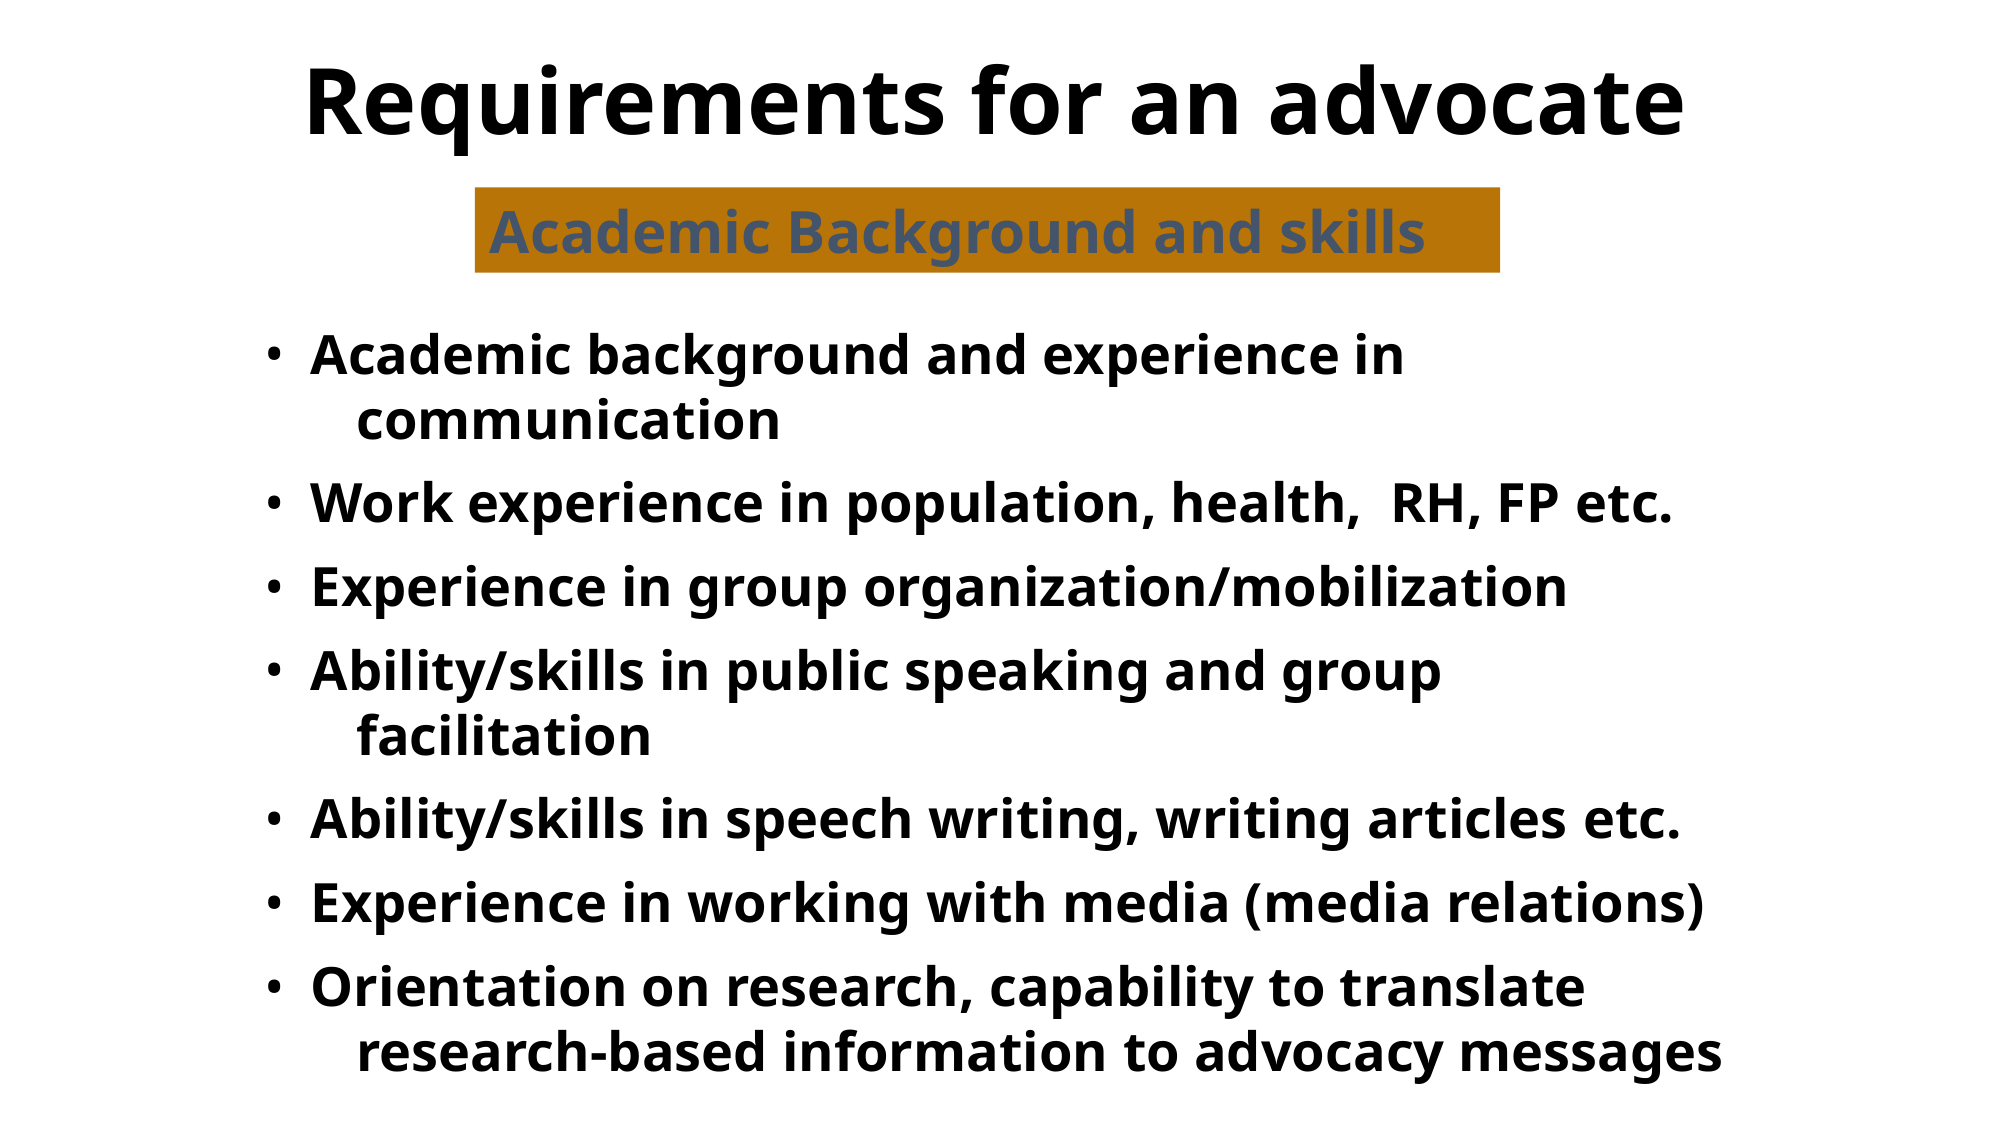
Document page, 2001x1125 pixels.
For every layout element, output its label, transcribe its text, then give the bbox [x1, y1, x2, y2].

title Requirements for an advocate [287, 46, 2000, 163]
text_box Academic Background and skills [474, 187, 1501, 273]
text_box Academic background and experience in communication Work experience in population, health, RH, FP etc. Experience in group organization/mobilization Ability/skills in public speaking and group facilitation Ability/skills in speech writing, writing articles etc. Experience in working with media (media relations) Orientation on research, capability to translate research-based information to advocacy messages [249, 312, 1750, 1096]
